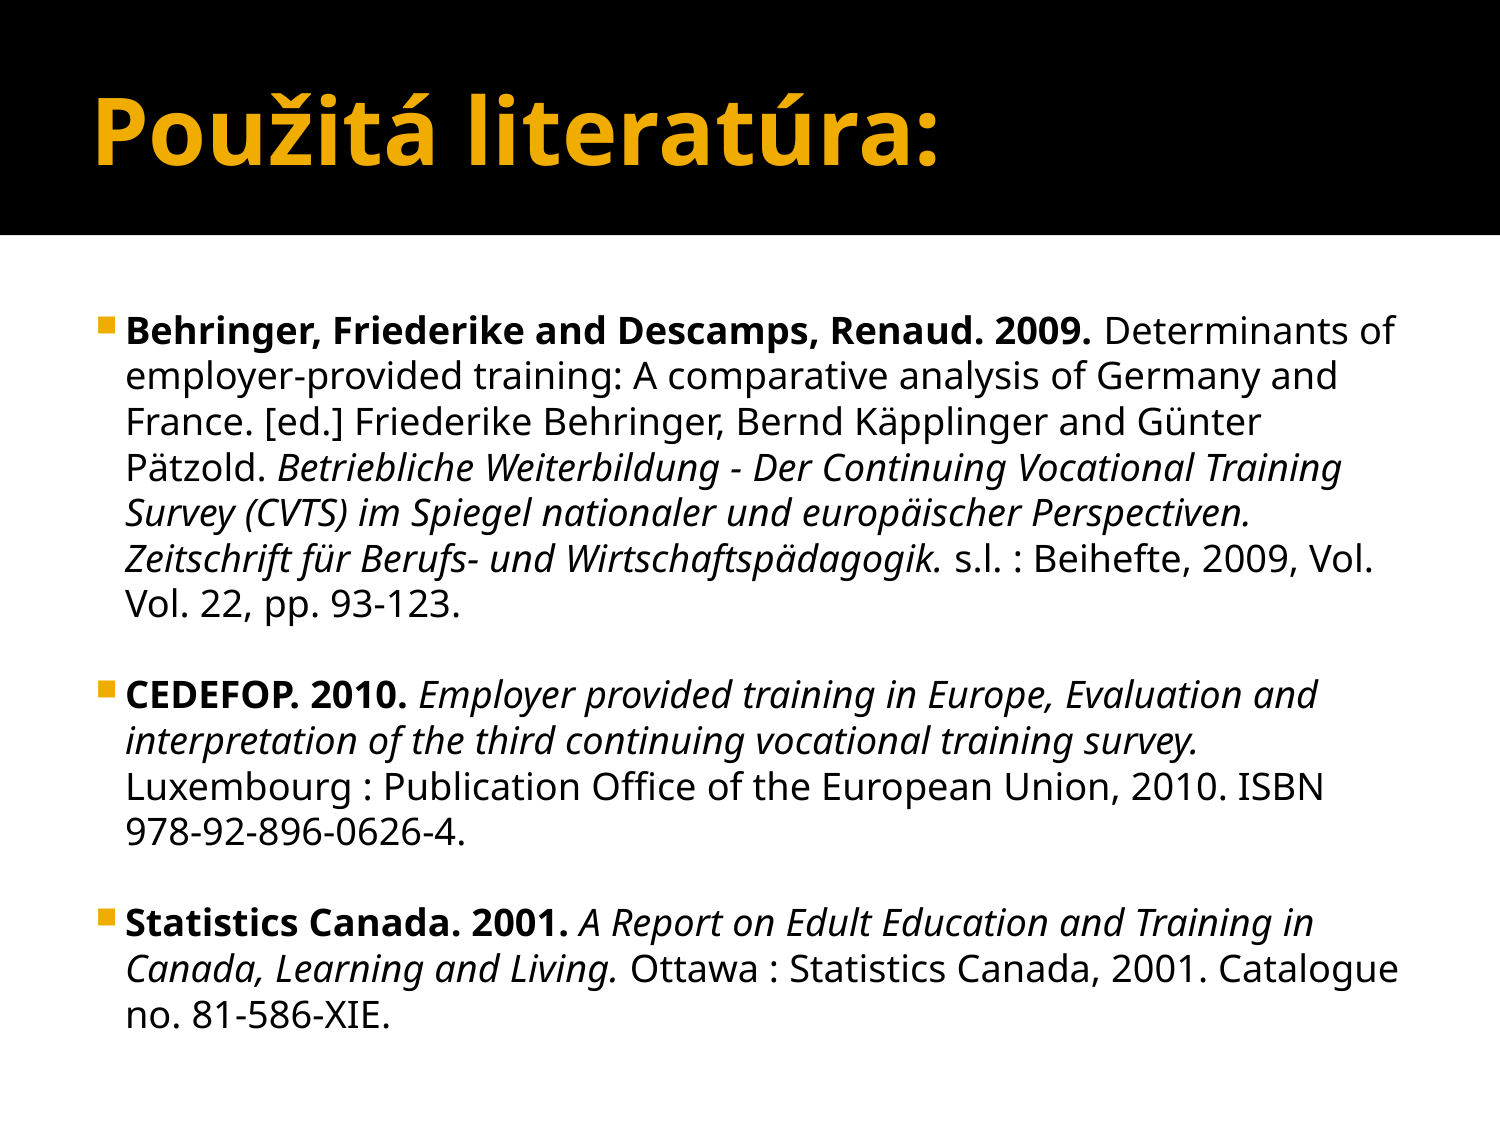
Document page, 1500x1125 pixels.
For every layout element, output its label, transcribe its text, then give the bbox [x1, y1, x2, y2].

list Behringer, Friederike and Descamps, Renaud. 2009. Determinants of employer-provided training: A comparative analysis of Germany and France. [ed.] Friederike Behringer, Bernd Käpplinger and Günter Pätzold. Betriebliche Weiterbildung - Der Continuing Vocational Training Survey (CVTS) im Spiegel nationaler und europäischer Perspectiven. Zeitschrift für Berufs- und Wirtschaftspädagogik. s.l. : Beihefte, 2009, Vol. Vol. 22, pp. 93-123. CEDEFOP. 2010. Employer provided training in Europe, Evaluation and interpretation of the third continuing vocational training survey. Luxembourg : Publication Office of the European Union, 2010. ISBN 978-92-896-0626-4. Statistics Canada. 2001. A Report on Edult Education and Training in Canada, Learning and Living. Ottawa : Statistics Canada, 2001. Catalogue no. 81-586-XIE. [75, 291, 1425, 1050]
title Použitá literatúra: [75, 25, 1425, 231]
